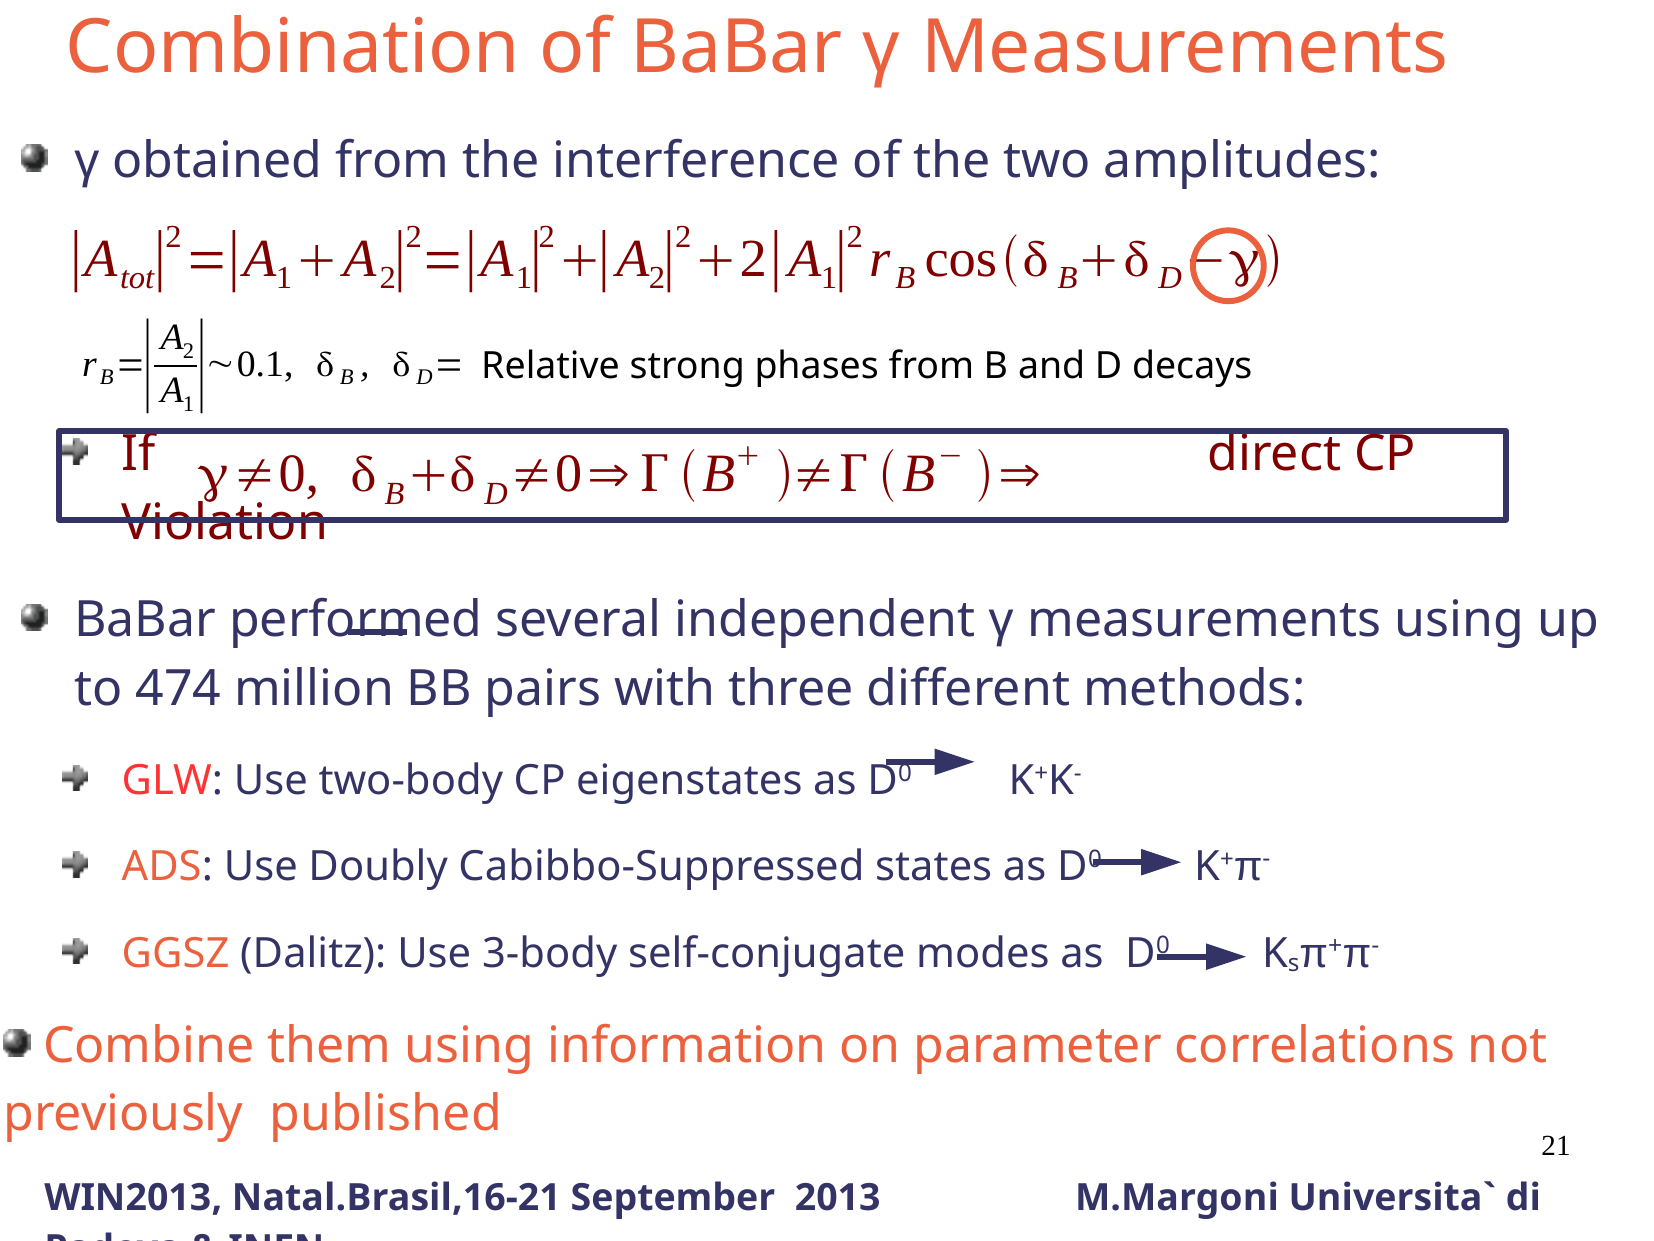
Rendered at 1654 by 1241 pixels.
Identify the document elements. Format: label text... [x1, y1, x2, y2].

chart [1196, 234, 1260, 296]
chart [51, 218, 1296, 296]
text_box Relative strong phases from B and D decays [466, 330, 1300, 404]
list γ obtained from the interference of the two amplitudes: If direct CP Violation BaBar performed several independent γ measurements using up to 474 million BB pairs with three different methods: GLW: Use two-body CP eigenstates as D0 K+K- ADS: Use Doubly Cabibbo-Suppressed states as D0 K+π- GGSZ (Dalitz): Use 3-body self-conjugate modes as D0 Ksπ+π- Combine them using information on parameter correlations not previously published [3, 124, 1630, 1241]
chart [70, 316, 473, 416]
text_box Combination of BaBar γ Measurements [11, 0, 1642, 447]
chart [182, 437, 1055, 513]
